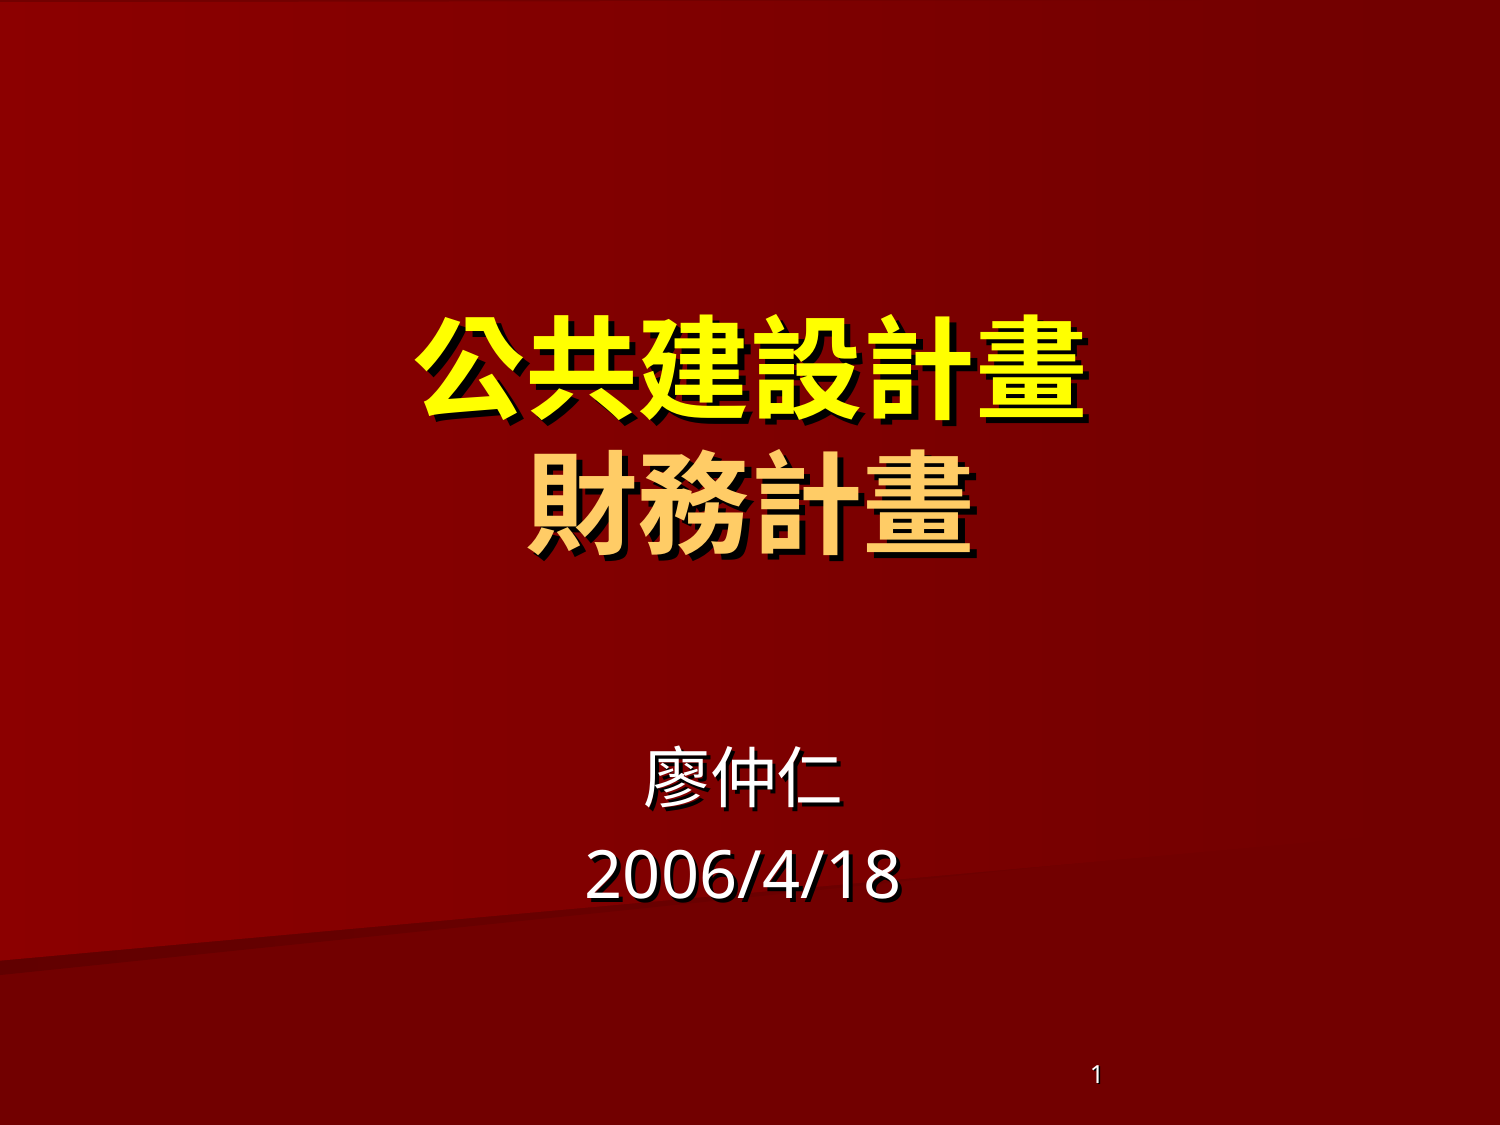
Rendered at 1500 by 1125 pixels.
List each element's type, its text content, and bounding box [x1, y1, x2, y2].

subtitle 廖仲仁 2006/4/18 [218, 727, 1269, 1016]
title 公共建設計畫 財務計畫 [112, 290, 1388, 575]
text_box [1074, 1025, 1426, 1101]
